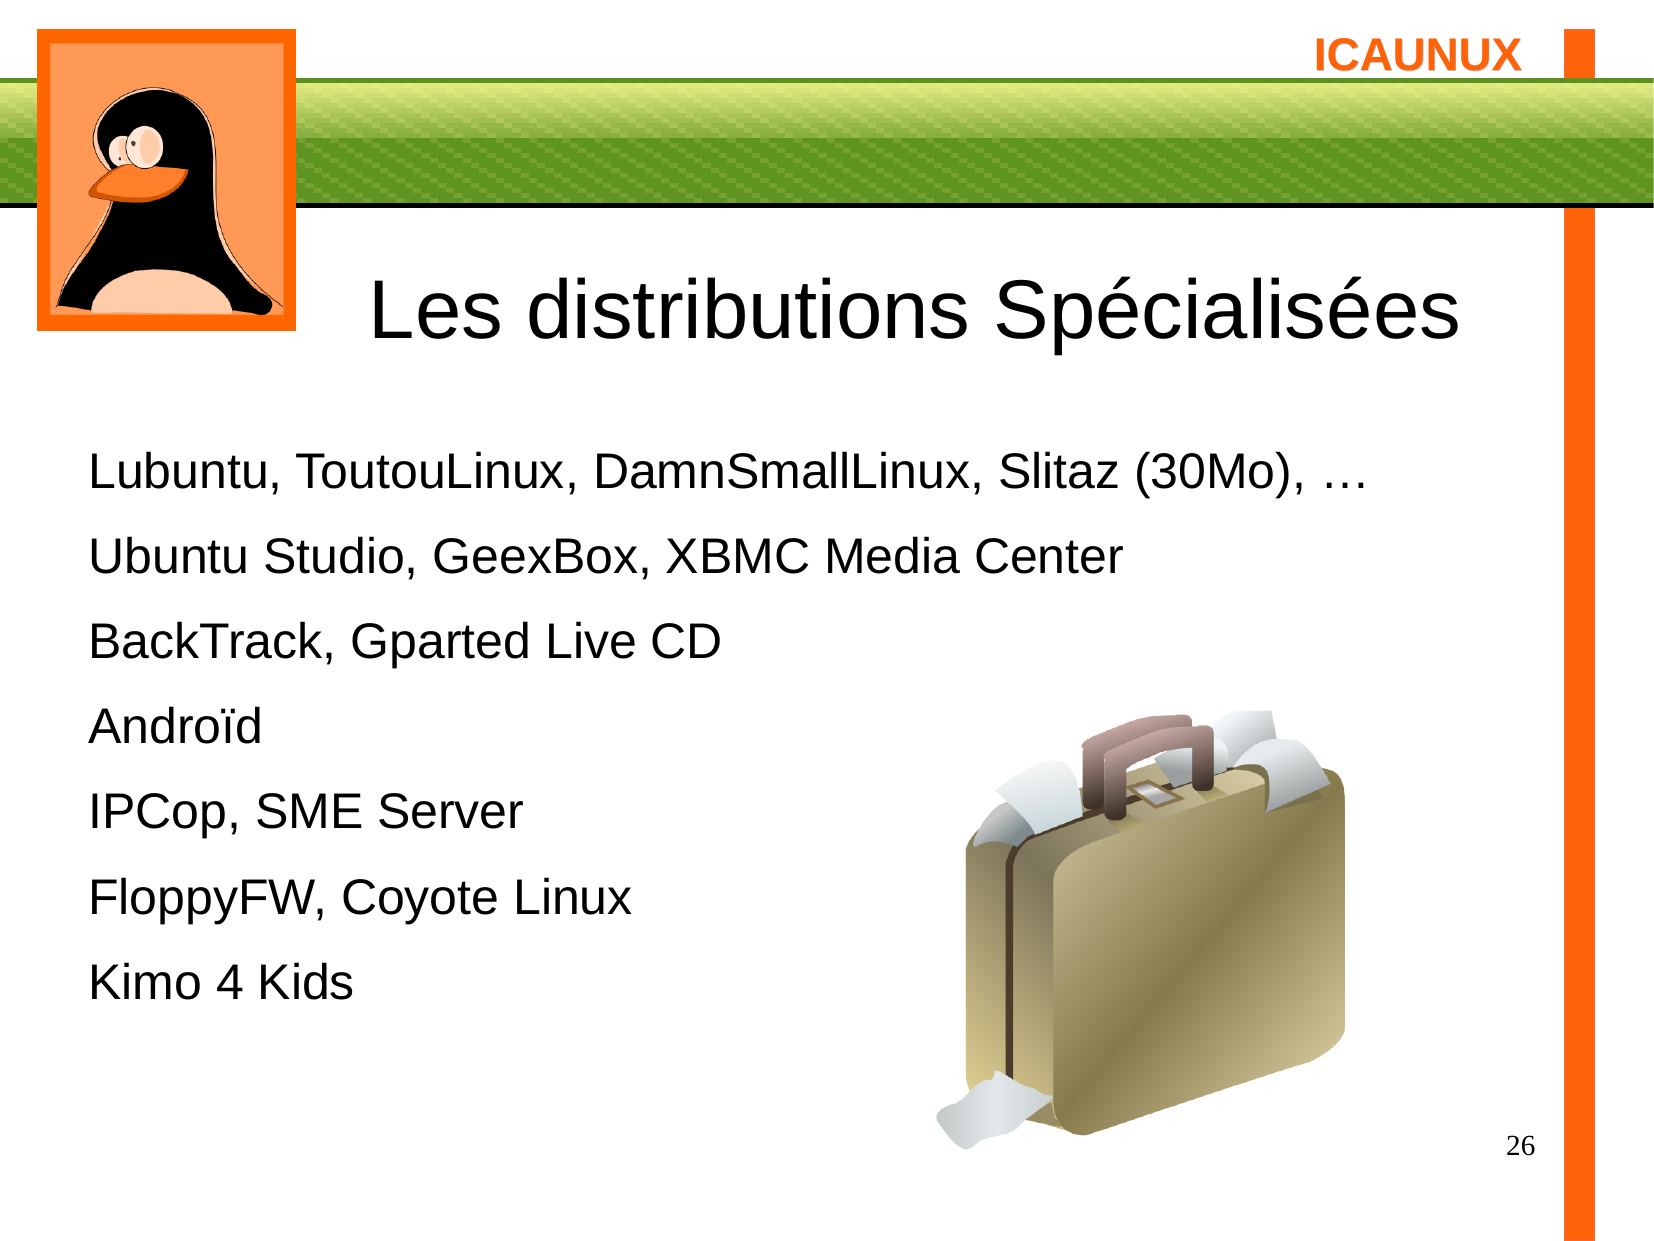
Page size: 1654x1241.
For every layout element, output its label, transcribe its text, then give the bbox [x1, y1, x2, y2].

picture [914, 707, 1359, 1152]
picture [0, 29, 1654, 331]
list Lubuntu, ToutouLinux, DamnSmallLinux, Slitaz (30Mo), … Ubuntu Studio, GeexBox, XBMC Media Center BackTrack, Gparted Live CD Androïd IPCop, SME Server FloppyFW, Coyote Linux Kimo 4 Kids [88, 442, 1512, 1237]
title Les distributions Spécialisées [324, 235, 1506, 384]
